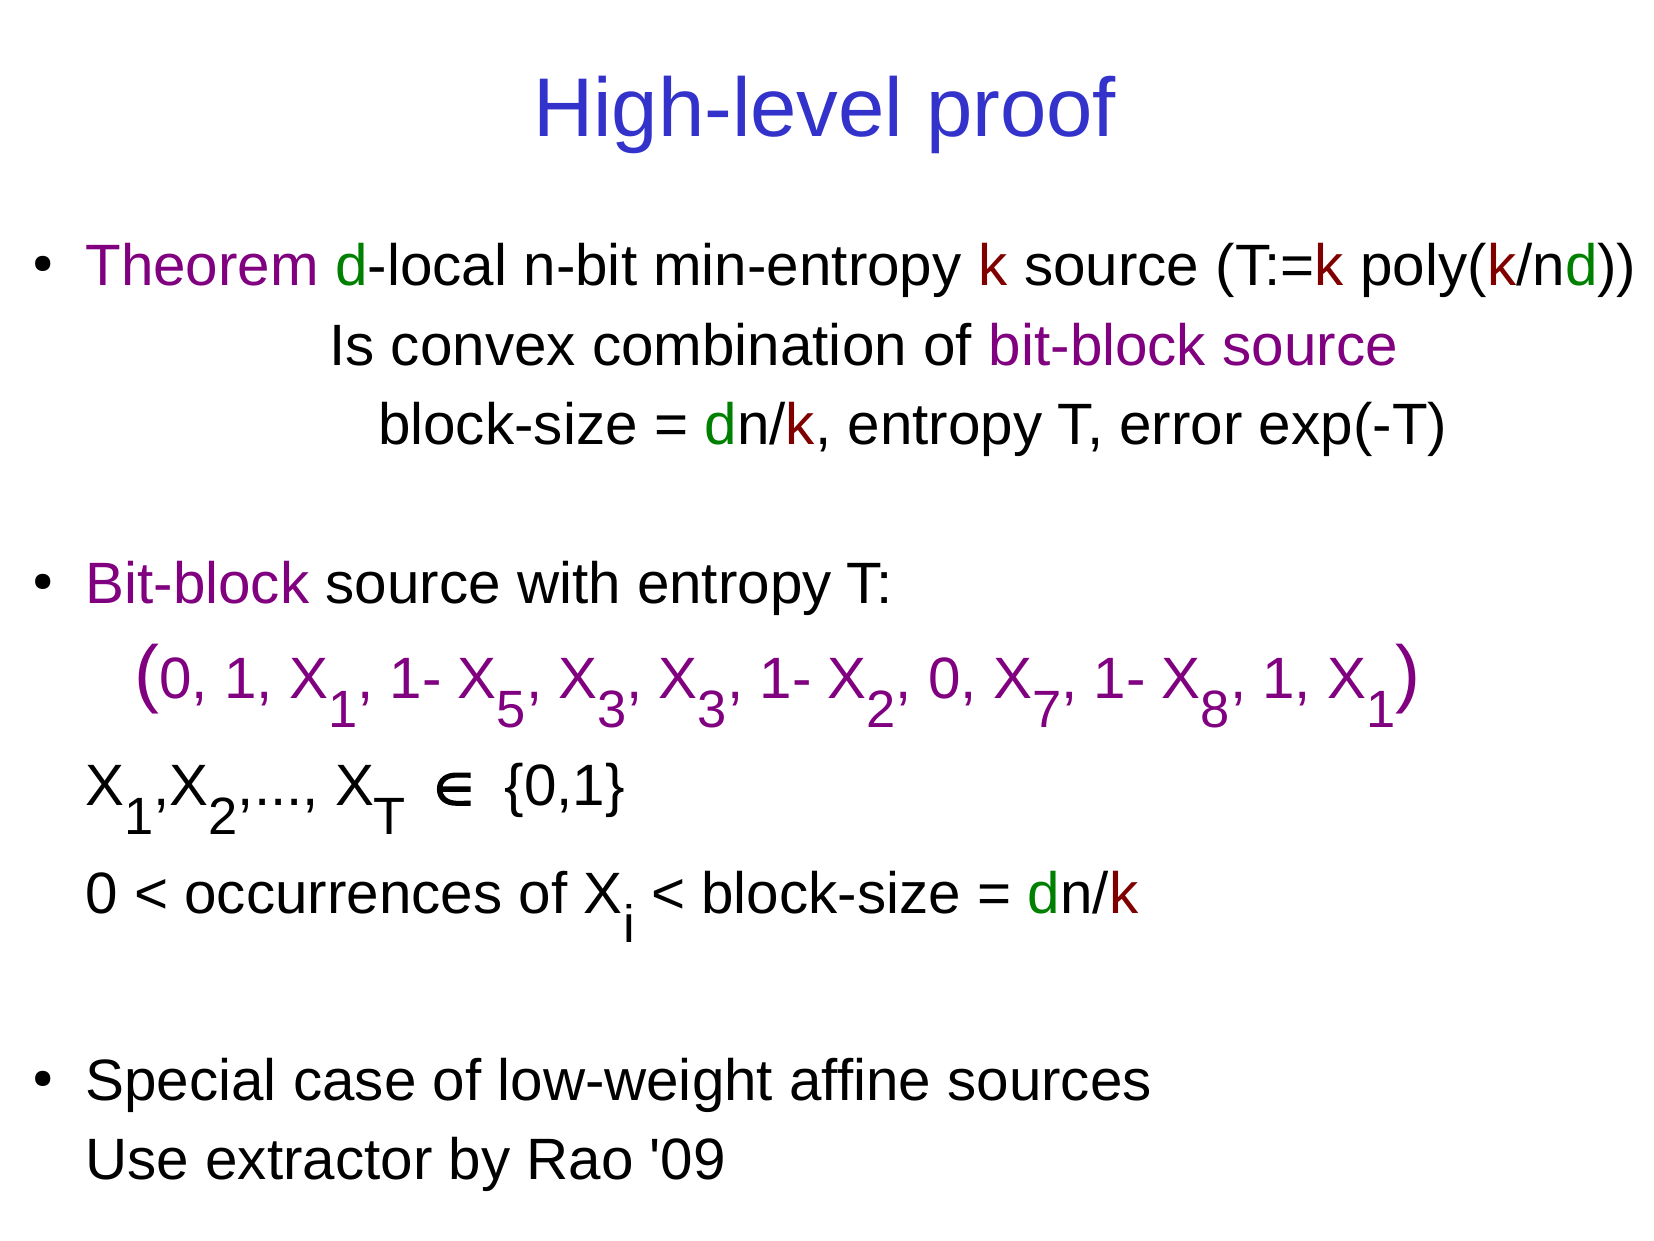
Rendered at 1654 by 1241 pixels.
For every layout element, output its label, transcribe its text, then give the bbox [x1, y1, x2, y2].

title High-level proof [0, 27, 1651, 188]
list Theorem d-local n-bit min-entropy k source (T:=k poly(k/nd)) Is convex combination of bit-block source block-size = dn/k, entropy T, error exp(-T) Bit-block source with entropy T: (0, 1, X1, 1- X5, X3, X3, 1- X2, 0, X7, 1- X8, 1, X1) X1,X2,..., XT  {0,1} 0 < occurrences of Xi < block-size = dn/k Special case of low-weight affine sources Use extractor by Rao '09 [0, 225, 1654, 1221]
